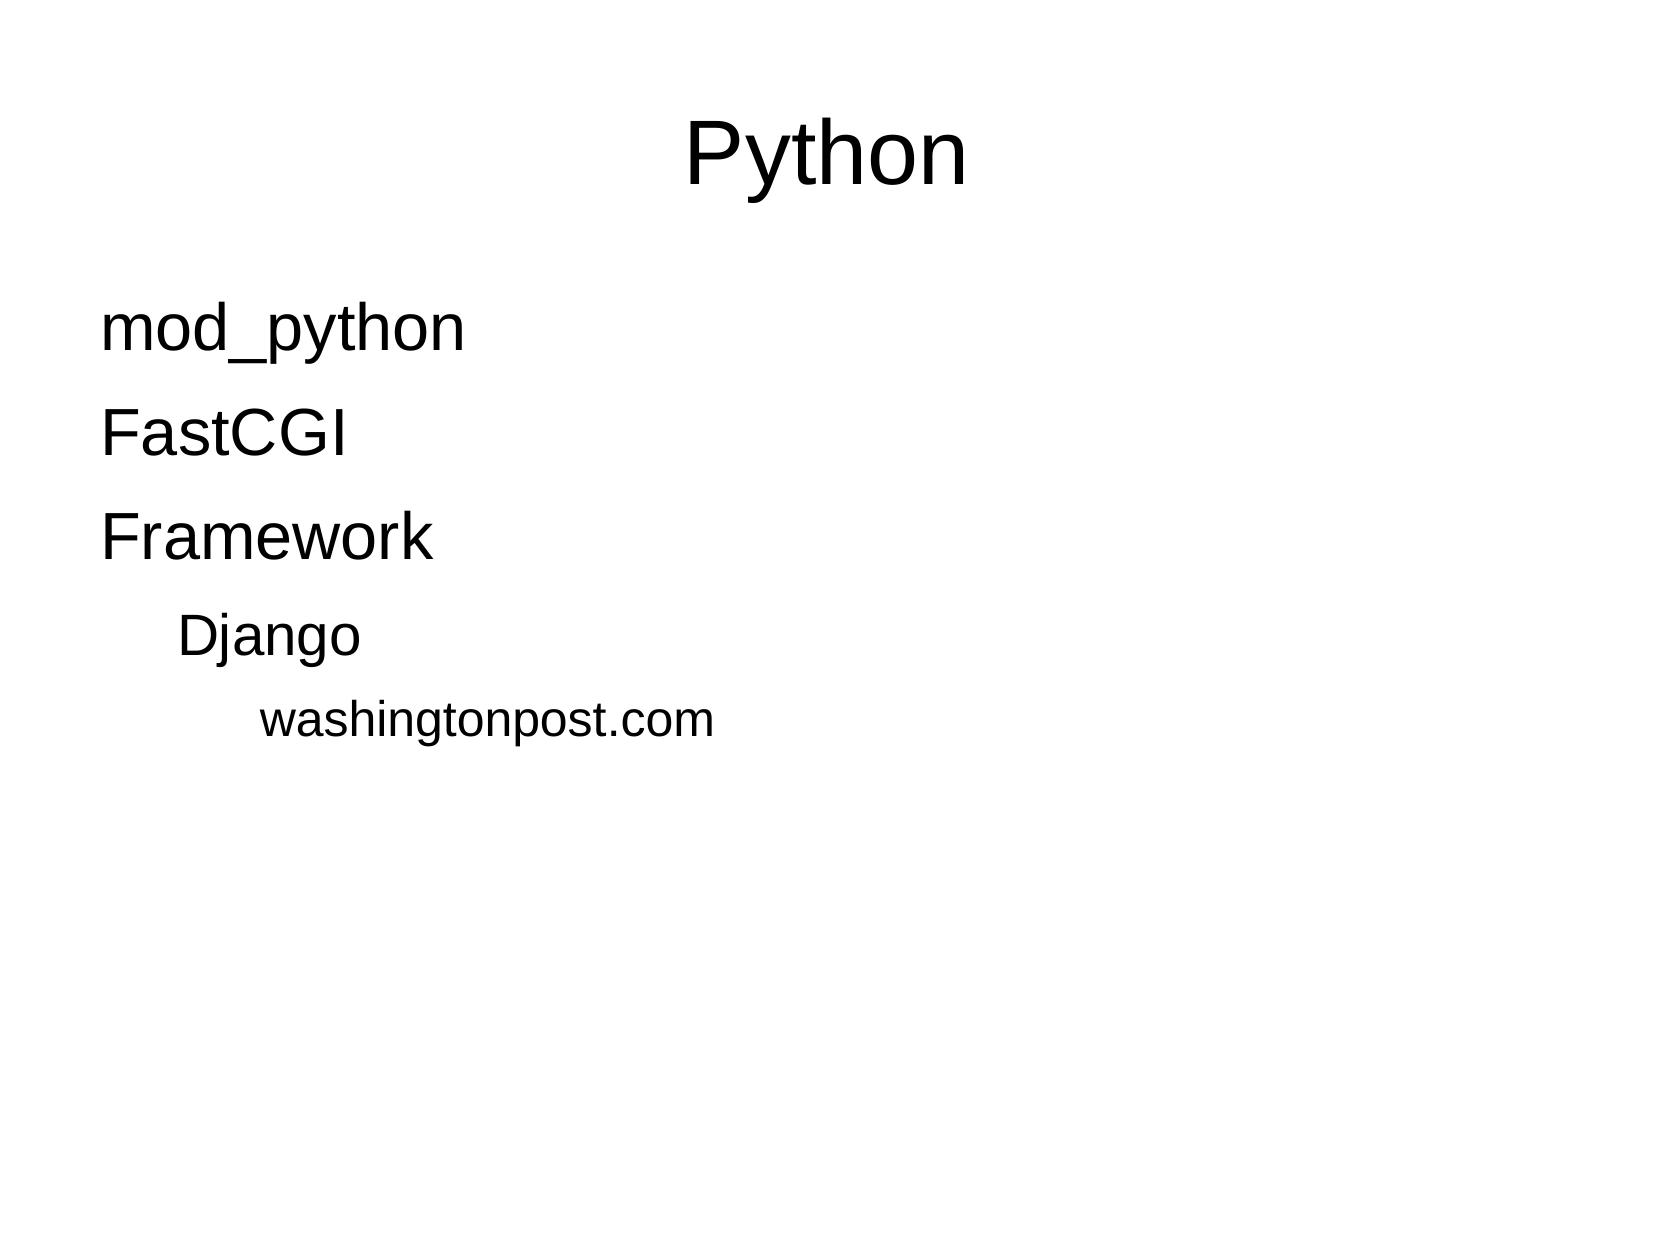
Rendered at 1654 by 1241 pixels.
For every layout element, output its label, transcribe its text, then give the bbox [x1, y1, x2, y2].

list mod_python FastCGI Framework Django washingtonpost.com [82, 290, 1571, 1094]
title Python [82, 56, 1571, 250]
